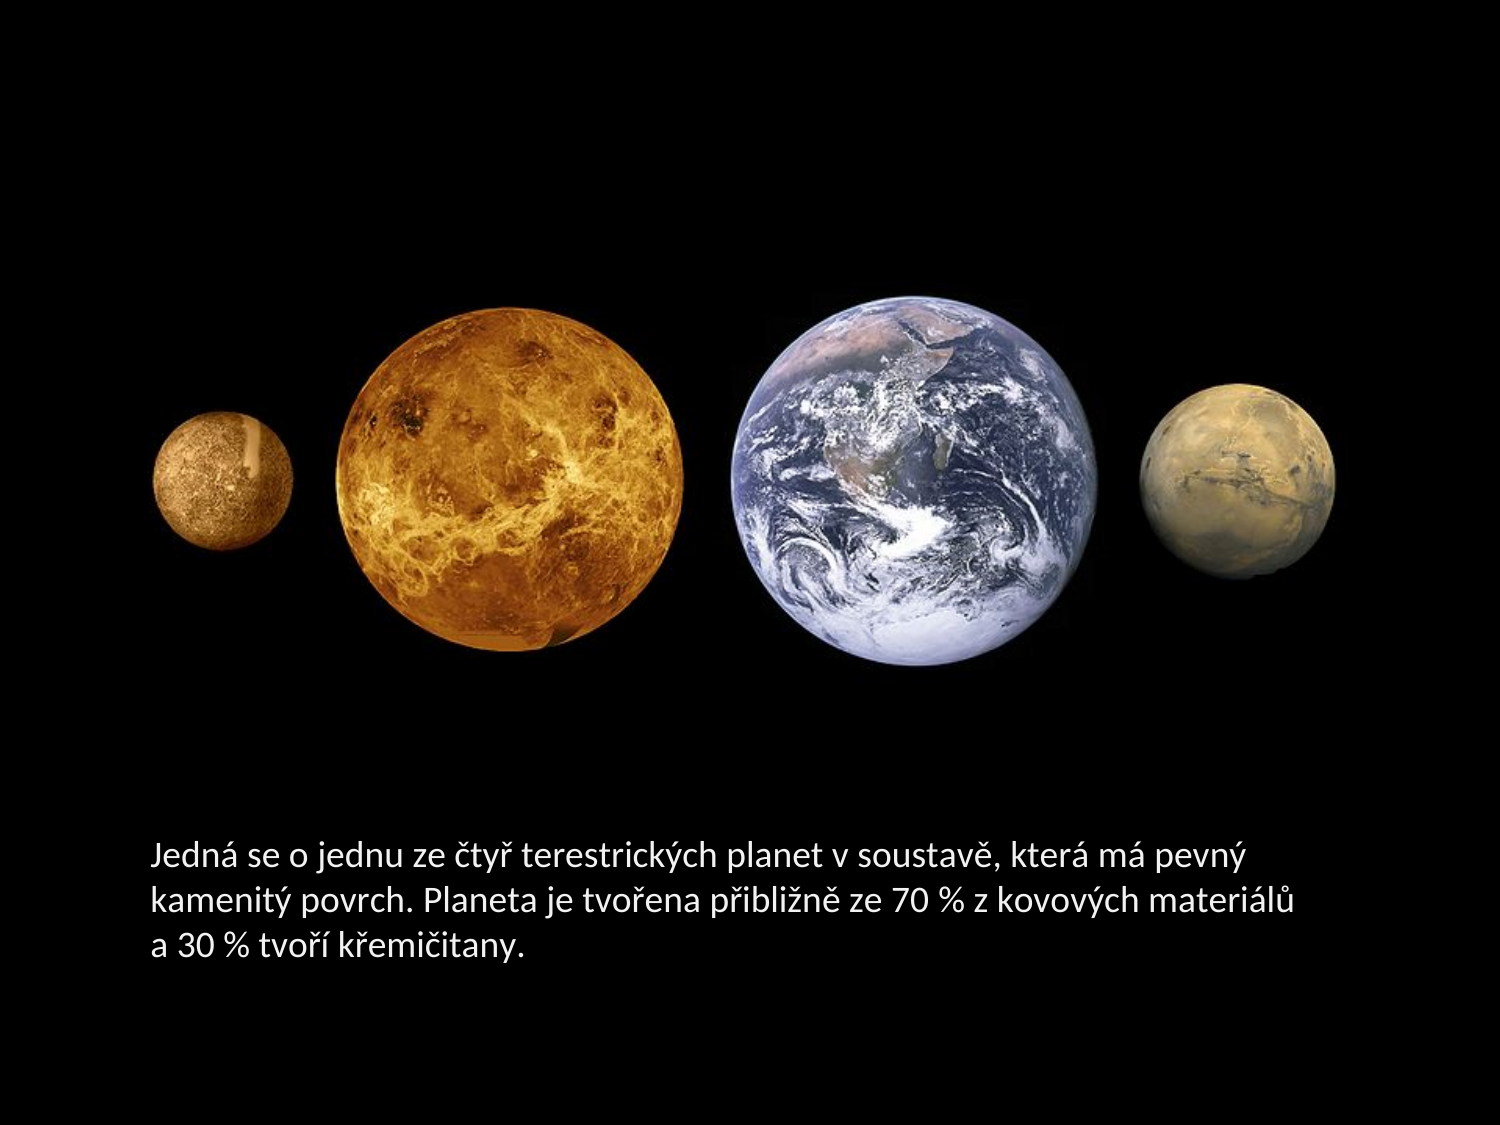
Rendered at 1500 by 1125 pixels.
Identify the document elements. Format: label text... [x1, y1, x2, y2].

text_box Jedná se o jednu ze čtyř terestrických planet v soustavě, která má pevný kamenitý povrch. Planeta je tvořena přibližně ze 70 % z kovových materiálů a 30 % tvoří křemičitany. [135, 822, 1400, 973]
picture [123, 207, 1374, 755]
